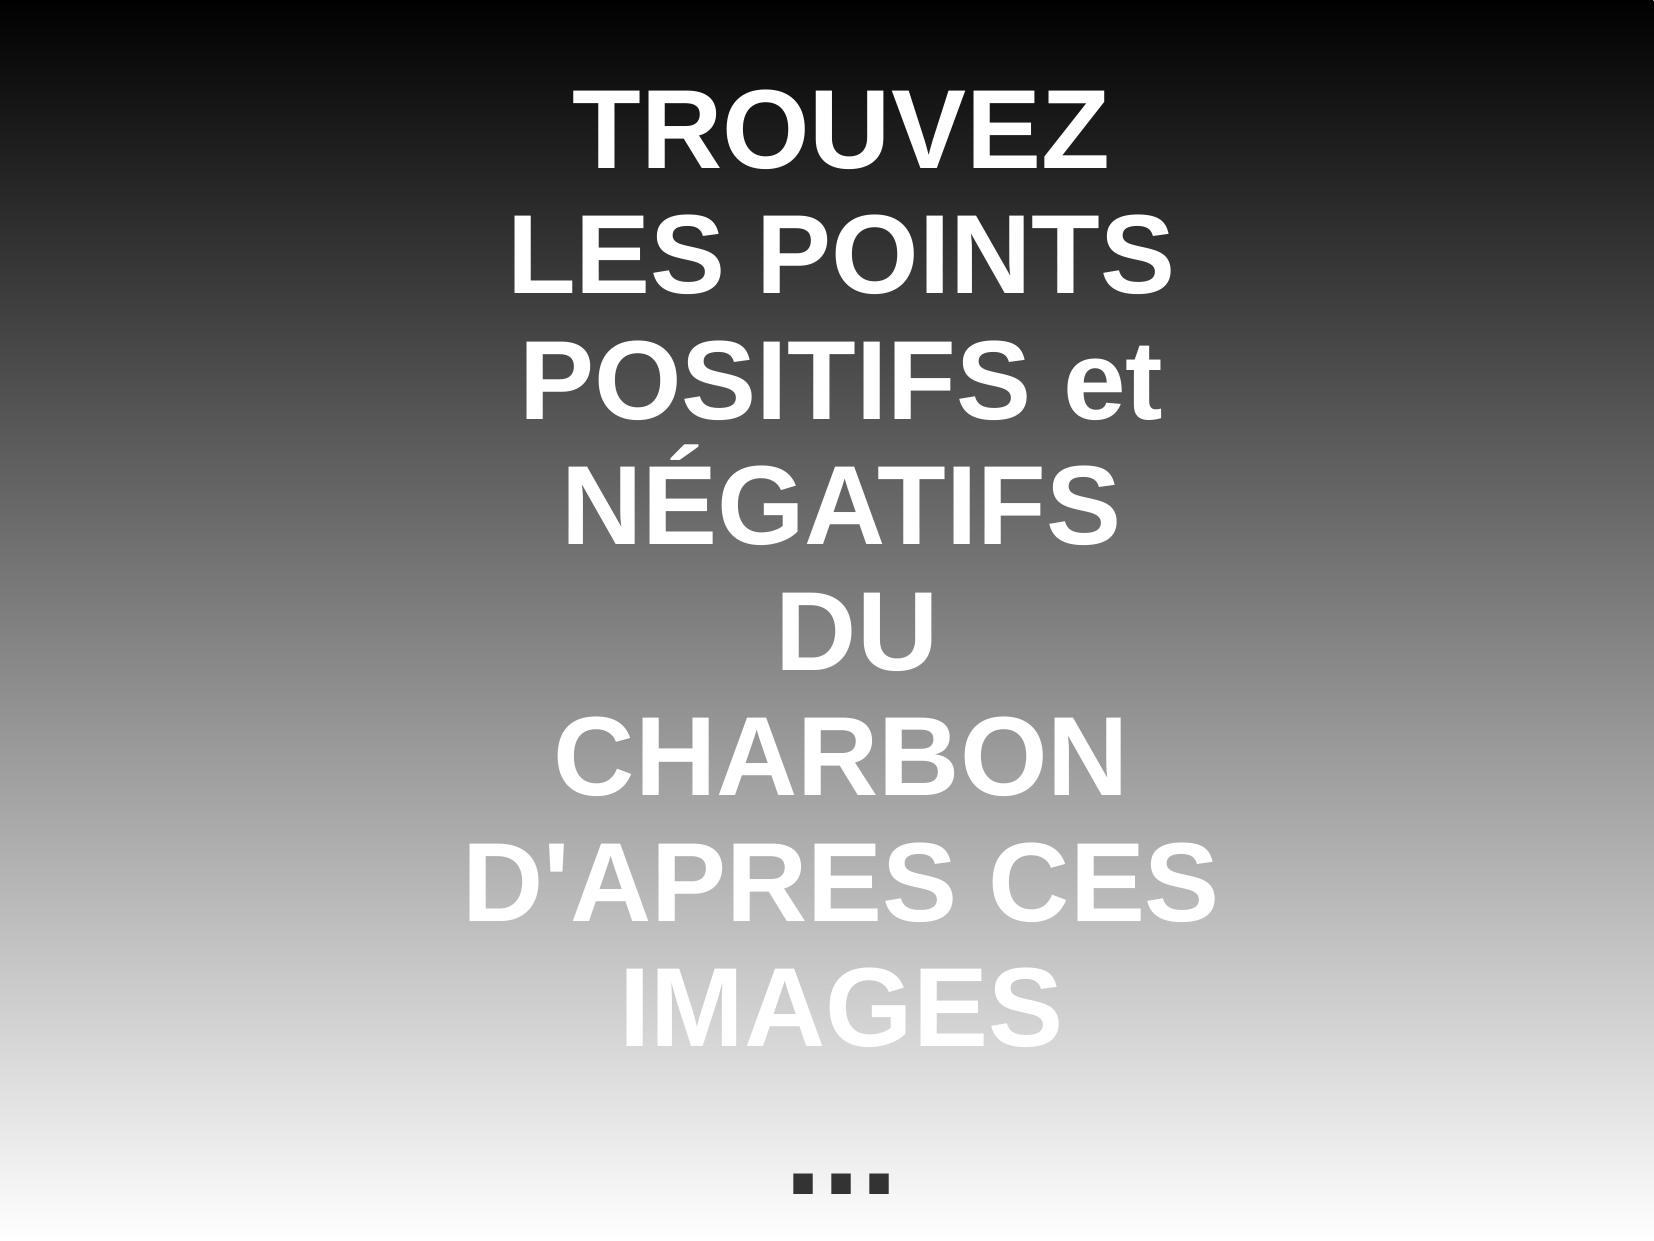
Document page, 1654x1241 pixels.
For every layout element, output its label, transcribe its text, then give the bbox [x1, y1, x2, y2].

text_box TROUVEZ LES POINTS POSITIFS et NÉGATIFS DU CHARBON D'APRES CES IMAGES ... [442, 59, 1241, 1241]
